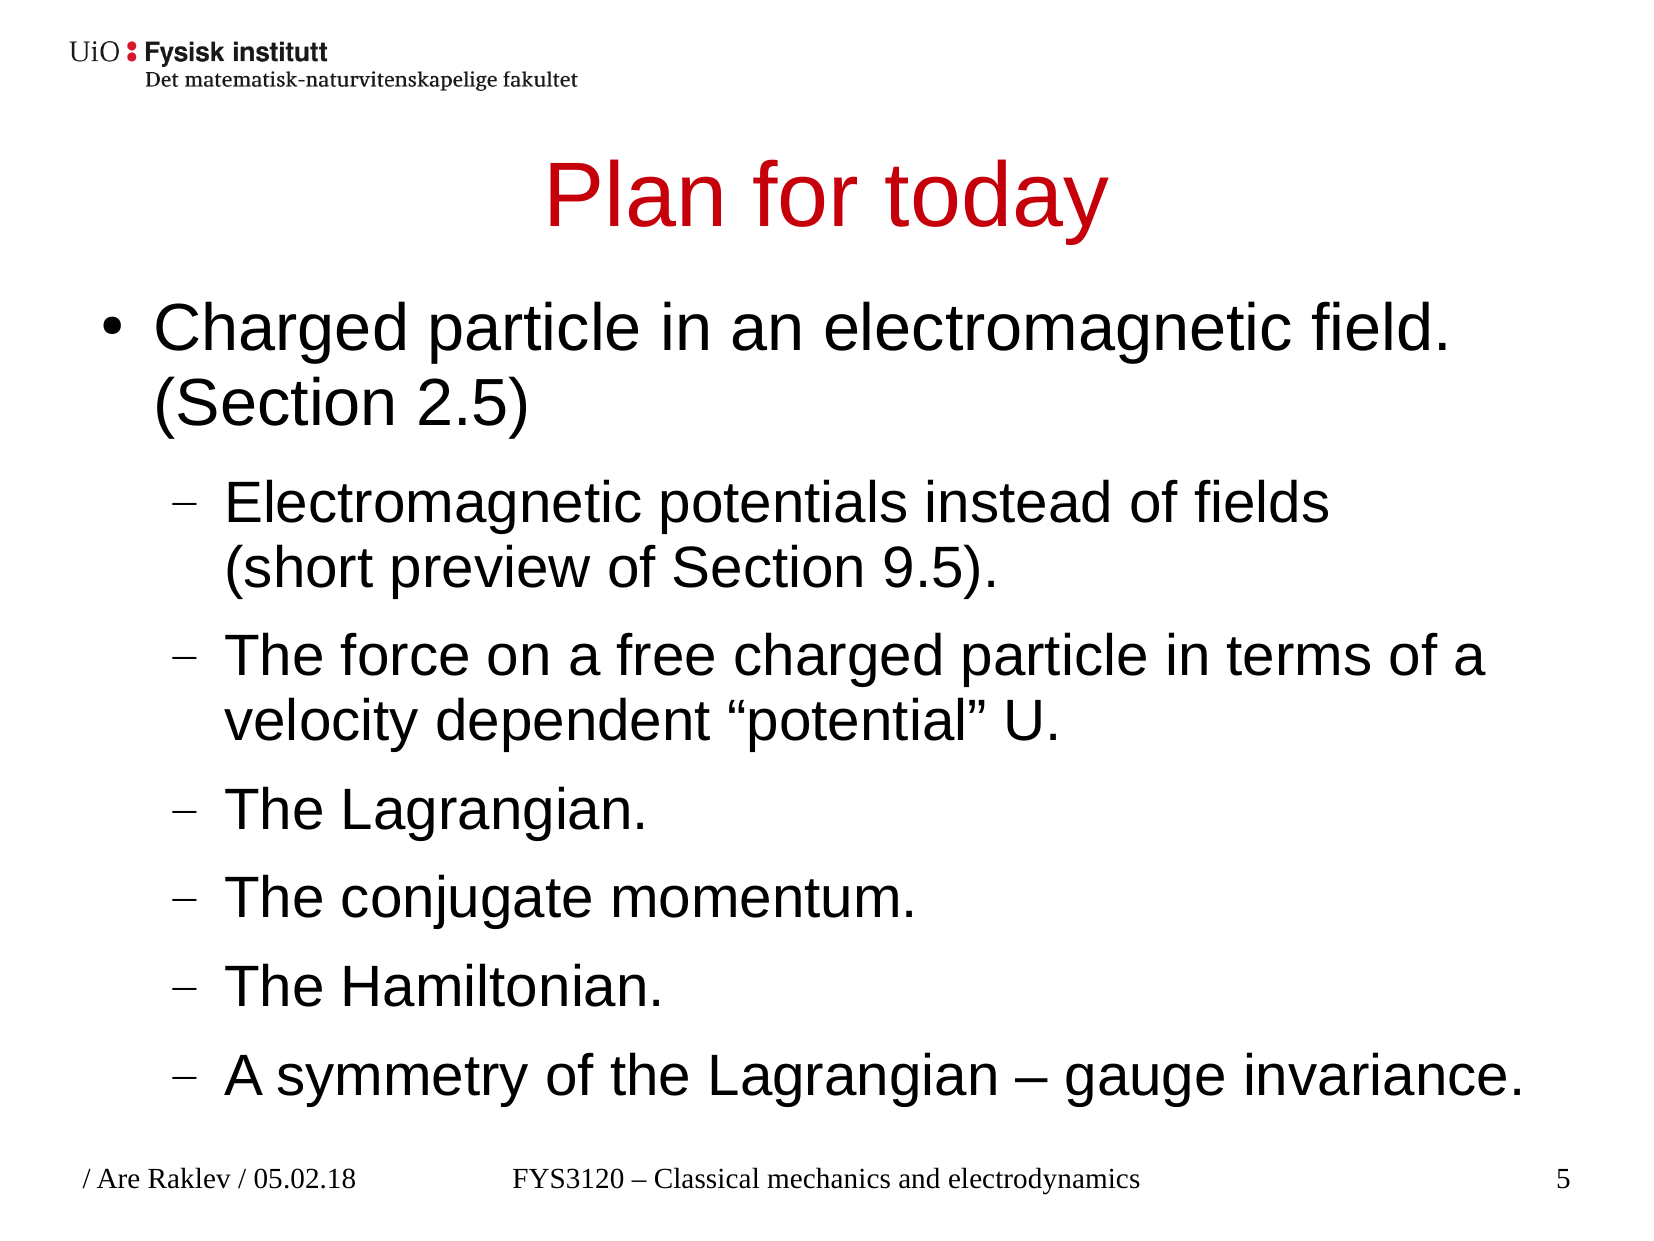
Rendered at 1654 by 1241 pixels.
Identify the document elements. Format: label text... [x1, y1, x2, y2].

title Plan for today [82, 90, 1571, 290]
picture [68, 37, 581, 93]
list Charged particle in an electromagnetic field. (Section 2.5) Electromagnetic potentials instead of fields (short preview of Section 9.5). The force on a free charged particle in terms of a velocity dependent “potential” U. The Lagrangian. The conjugate momentum. The Hamiltonian. A symmetry of the Lagrangian – gauge invariance. [82, 290, 1571, 1108]
